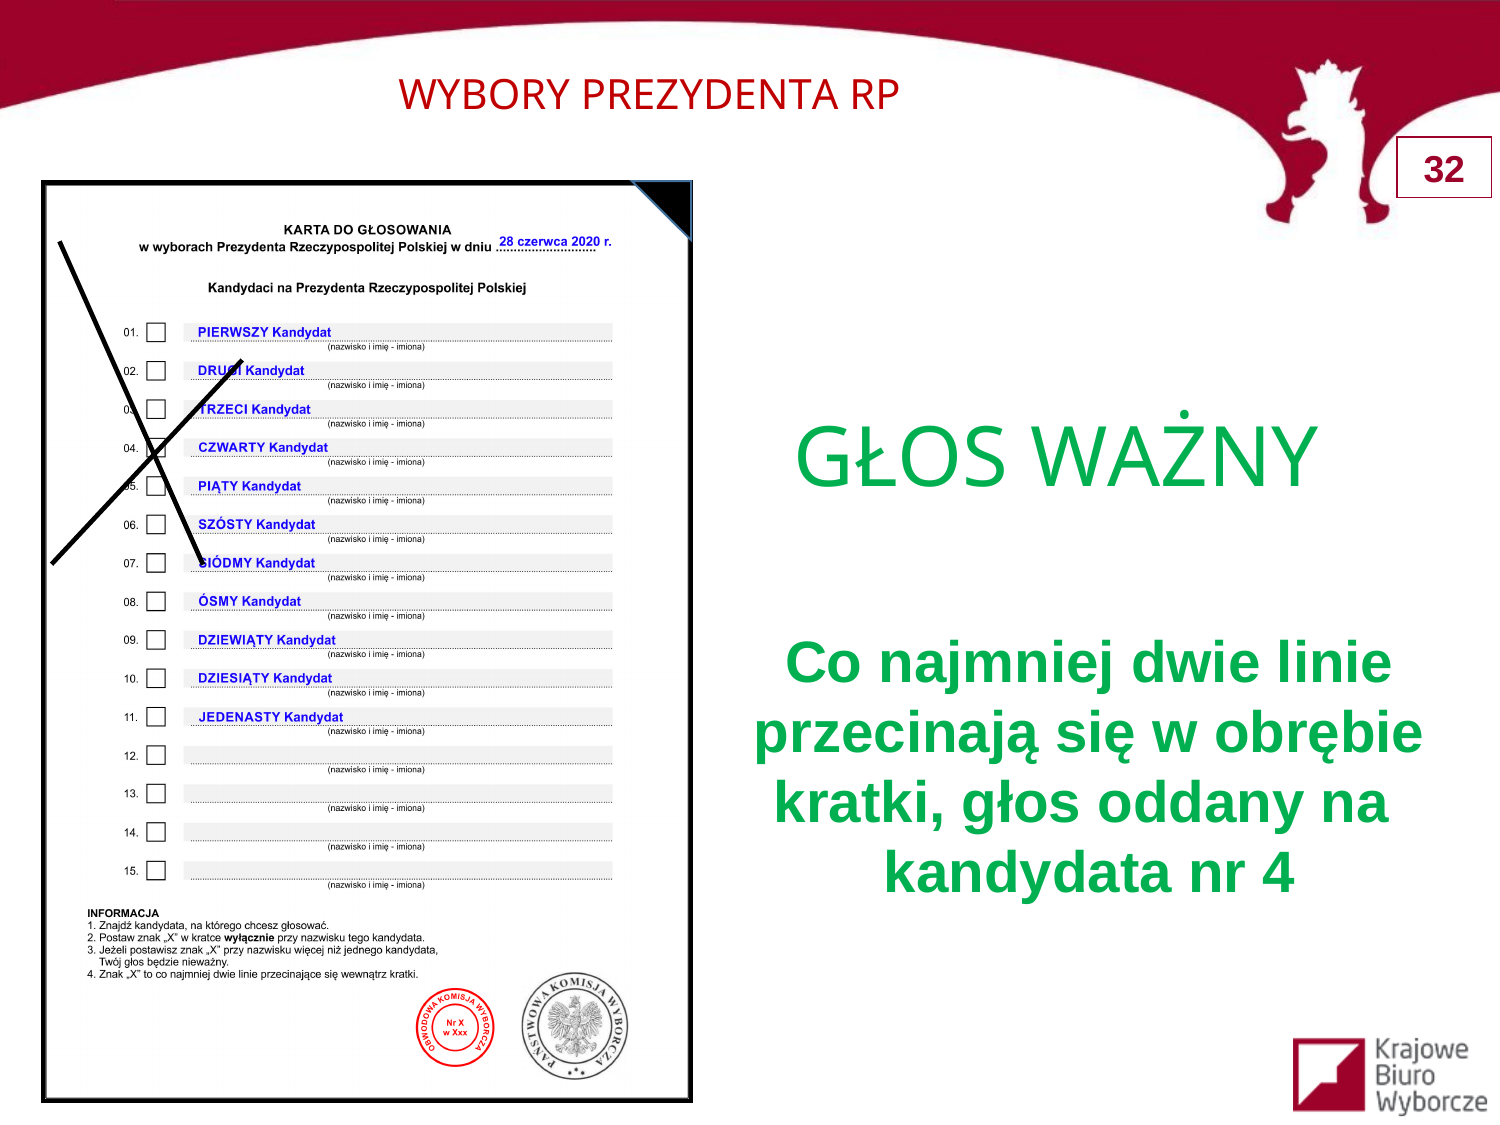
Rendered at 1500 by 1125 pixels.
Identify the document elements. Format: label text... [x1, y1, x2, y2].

text_box Co najmniej dwie linie przecinają się w obrębie kratki, głos oddany na kandydata nr 4 [696, 616, 1483, 913]
picture [1293, 1035, 1489, 1118]
text_box WYBORY PREZYDENTA RP [147, 59, 1152, 126]
text_box [631, 181, 692, 241]
picture [45, 184, 689, 1099]
text_box GŁOS WAŻNY [755, 395, 1358, 512]
picture [0, 0, 1500, 262]
